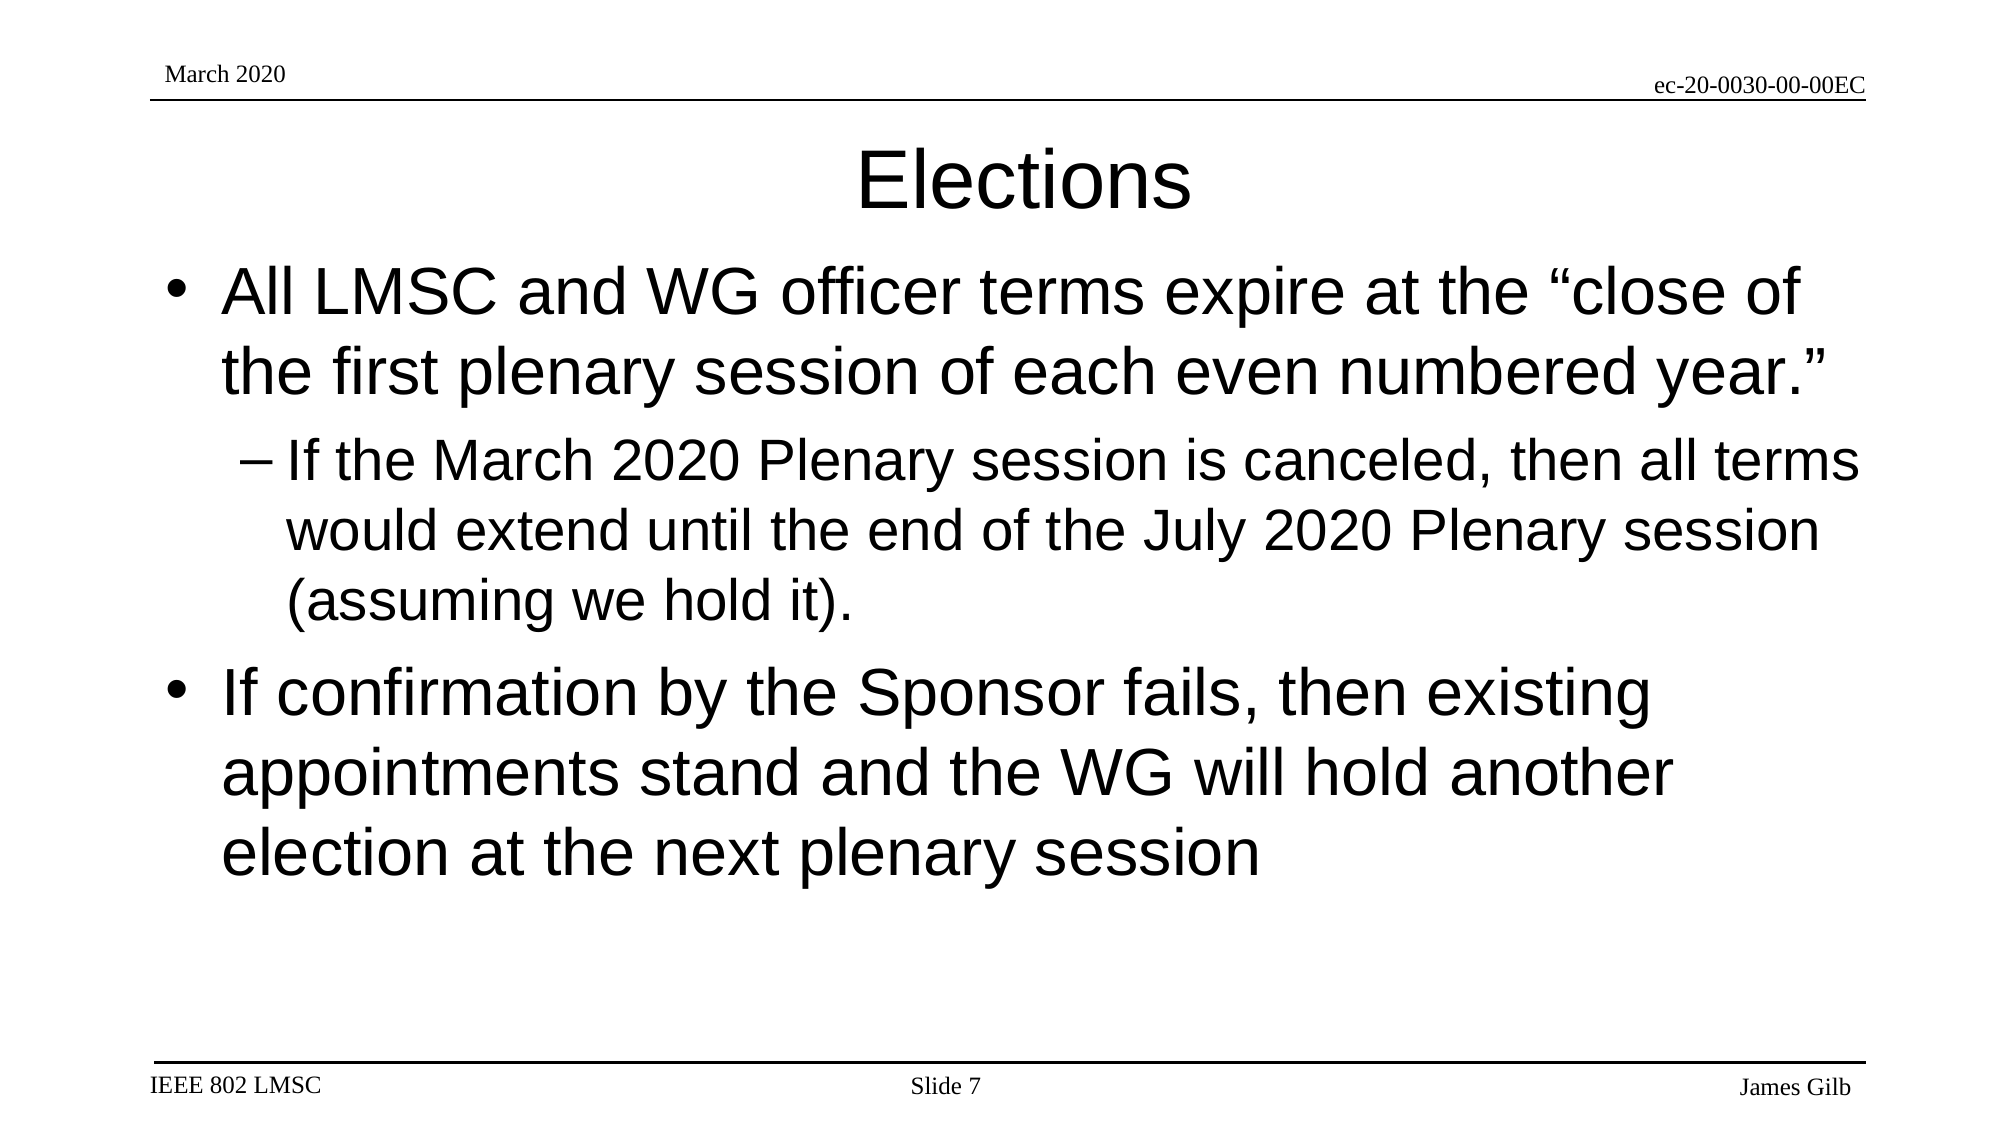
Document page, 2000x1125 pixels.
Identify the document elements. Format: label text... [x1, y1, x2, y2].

list All LMSC and WG officer terms expire at the “close of the first plenary session of each even numbered year.” If the March 2020 Plenary session is canceled, then all terms would extend until the end of the July 2020 Plenary session (assuming we hold it). If confirmation by the Sponsor fails, then existing appointments stand and the WG will hold another election at the next plenary session [149, 239, 1900, 1051]
title Elections [149, 112, 1900, 238]
